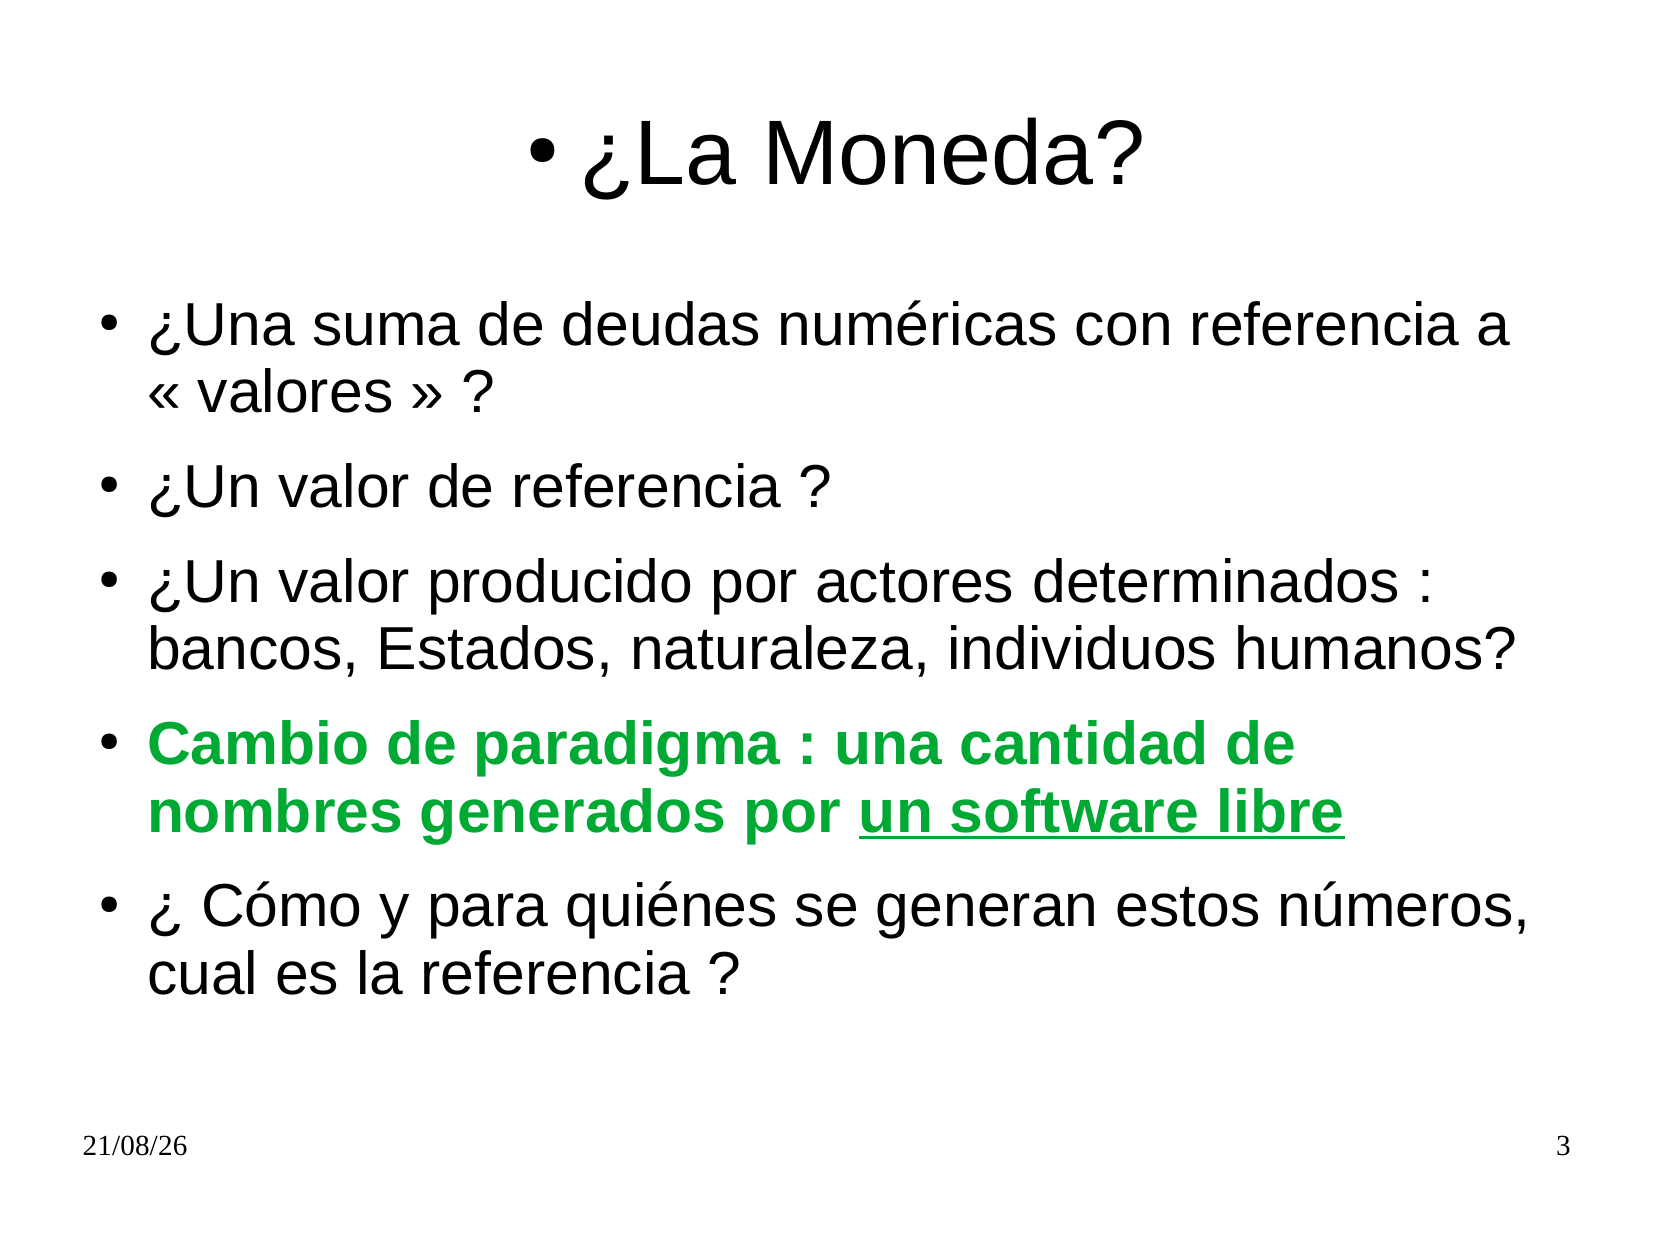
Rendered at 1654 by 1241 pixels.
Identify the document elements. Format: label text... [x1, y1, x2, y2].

title ¿La Moneda? [82, 49, 1571, 257]
list ¿Una suma de deudas numéricas con referencia a « valores » ? ¿Un valor de referencia ? ¿Un valor producido por actores determinados : bancos, Estados, naturaleza, individuos humanos? Cambio de paradigma : una cantidad de nombres generados por un software libre ¿ Cómo y para quiénes se generan estos números, cual es la referencia ? [82, 290, 1538, 1010]
